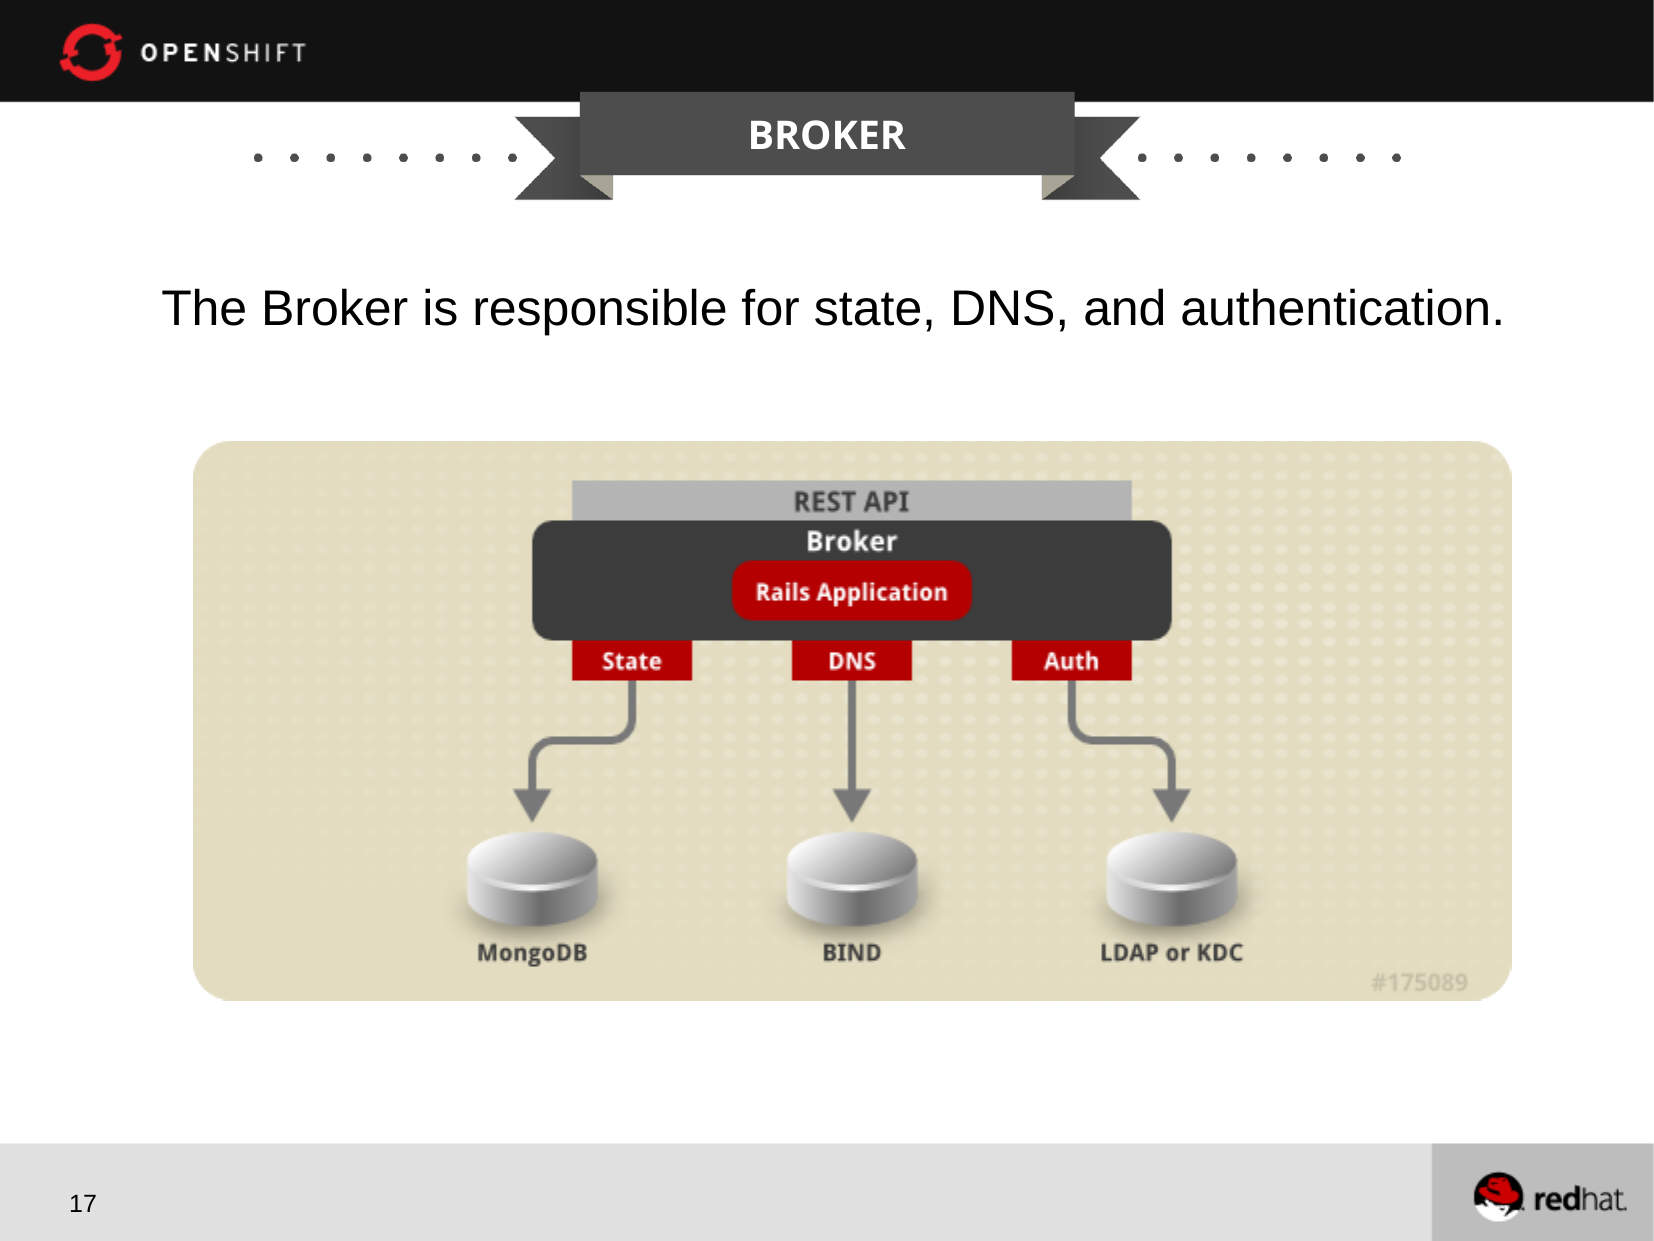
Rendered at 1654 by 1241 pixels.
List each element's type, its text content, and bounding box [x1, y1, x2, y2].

picture [0, 346, 1654, 1241]
picture [0, 0, 1654, 272]
text_box The Broker is responsible for state, DNS, and authentication. [0, 272, 1654, 346]
text_box BROKER [581, 101, 1073, 166]
